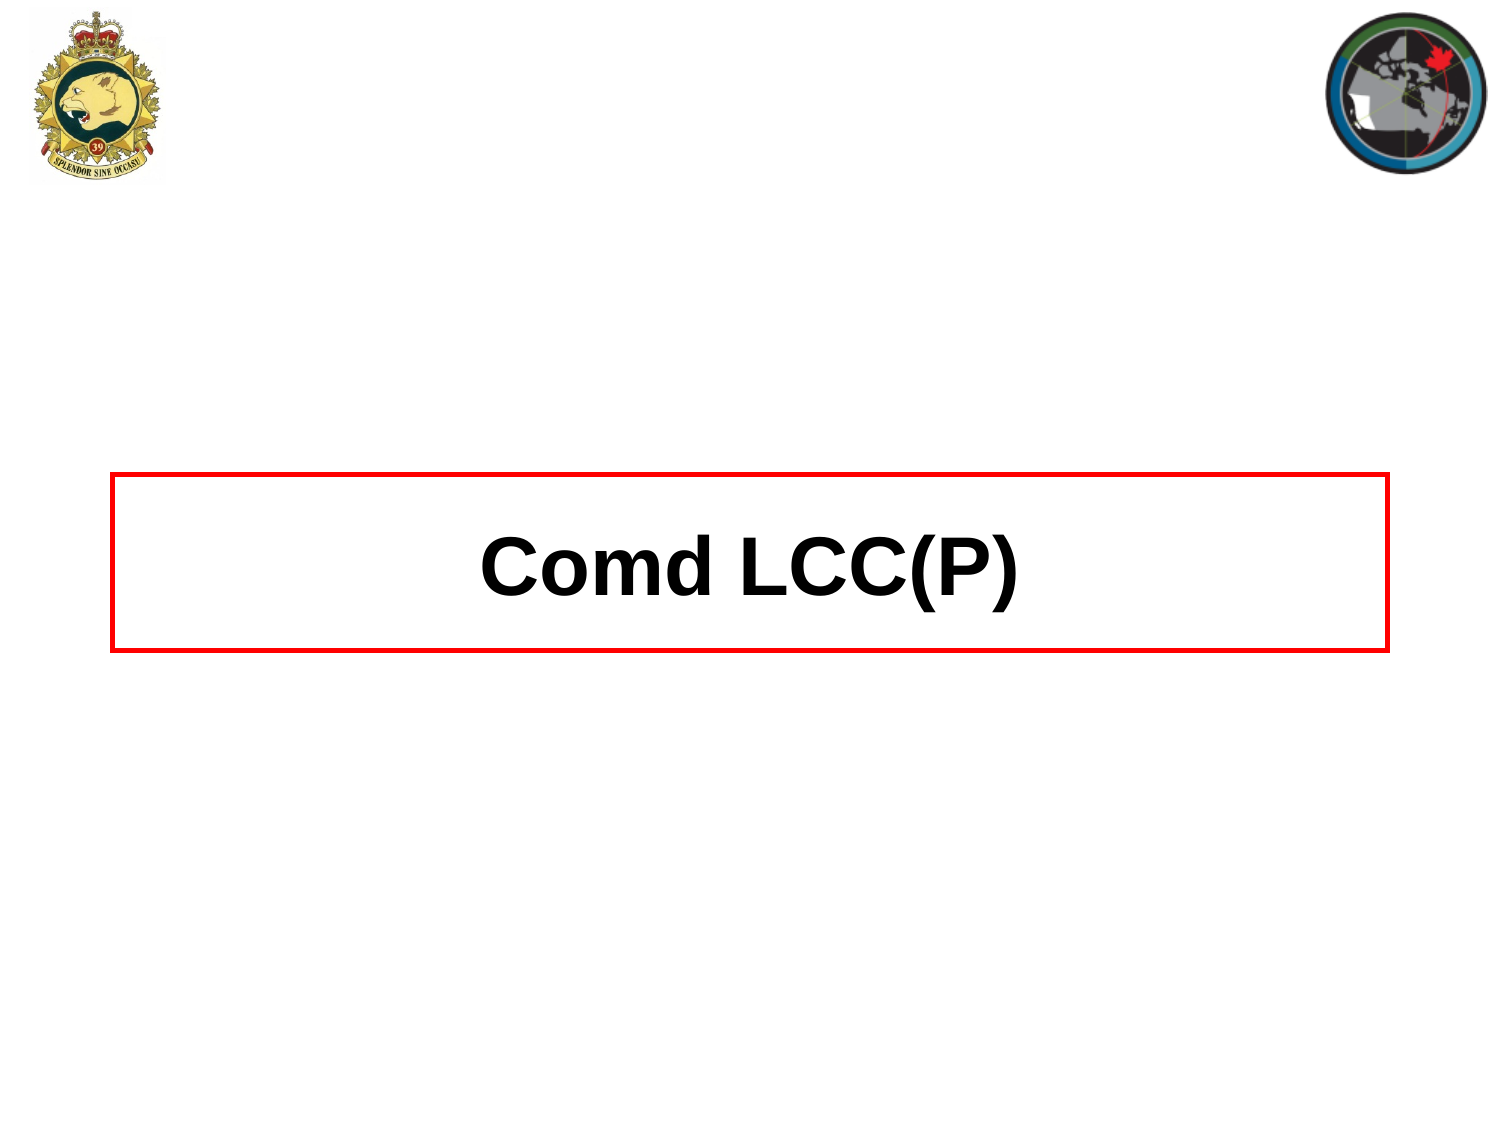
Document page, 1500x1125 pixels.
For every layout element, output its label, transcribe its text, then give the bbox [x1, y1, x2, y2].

title Comd LCC(P) [112, 474, 1388, 651]
